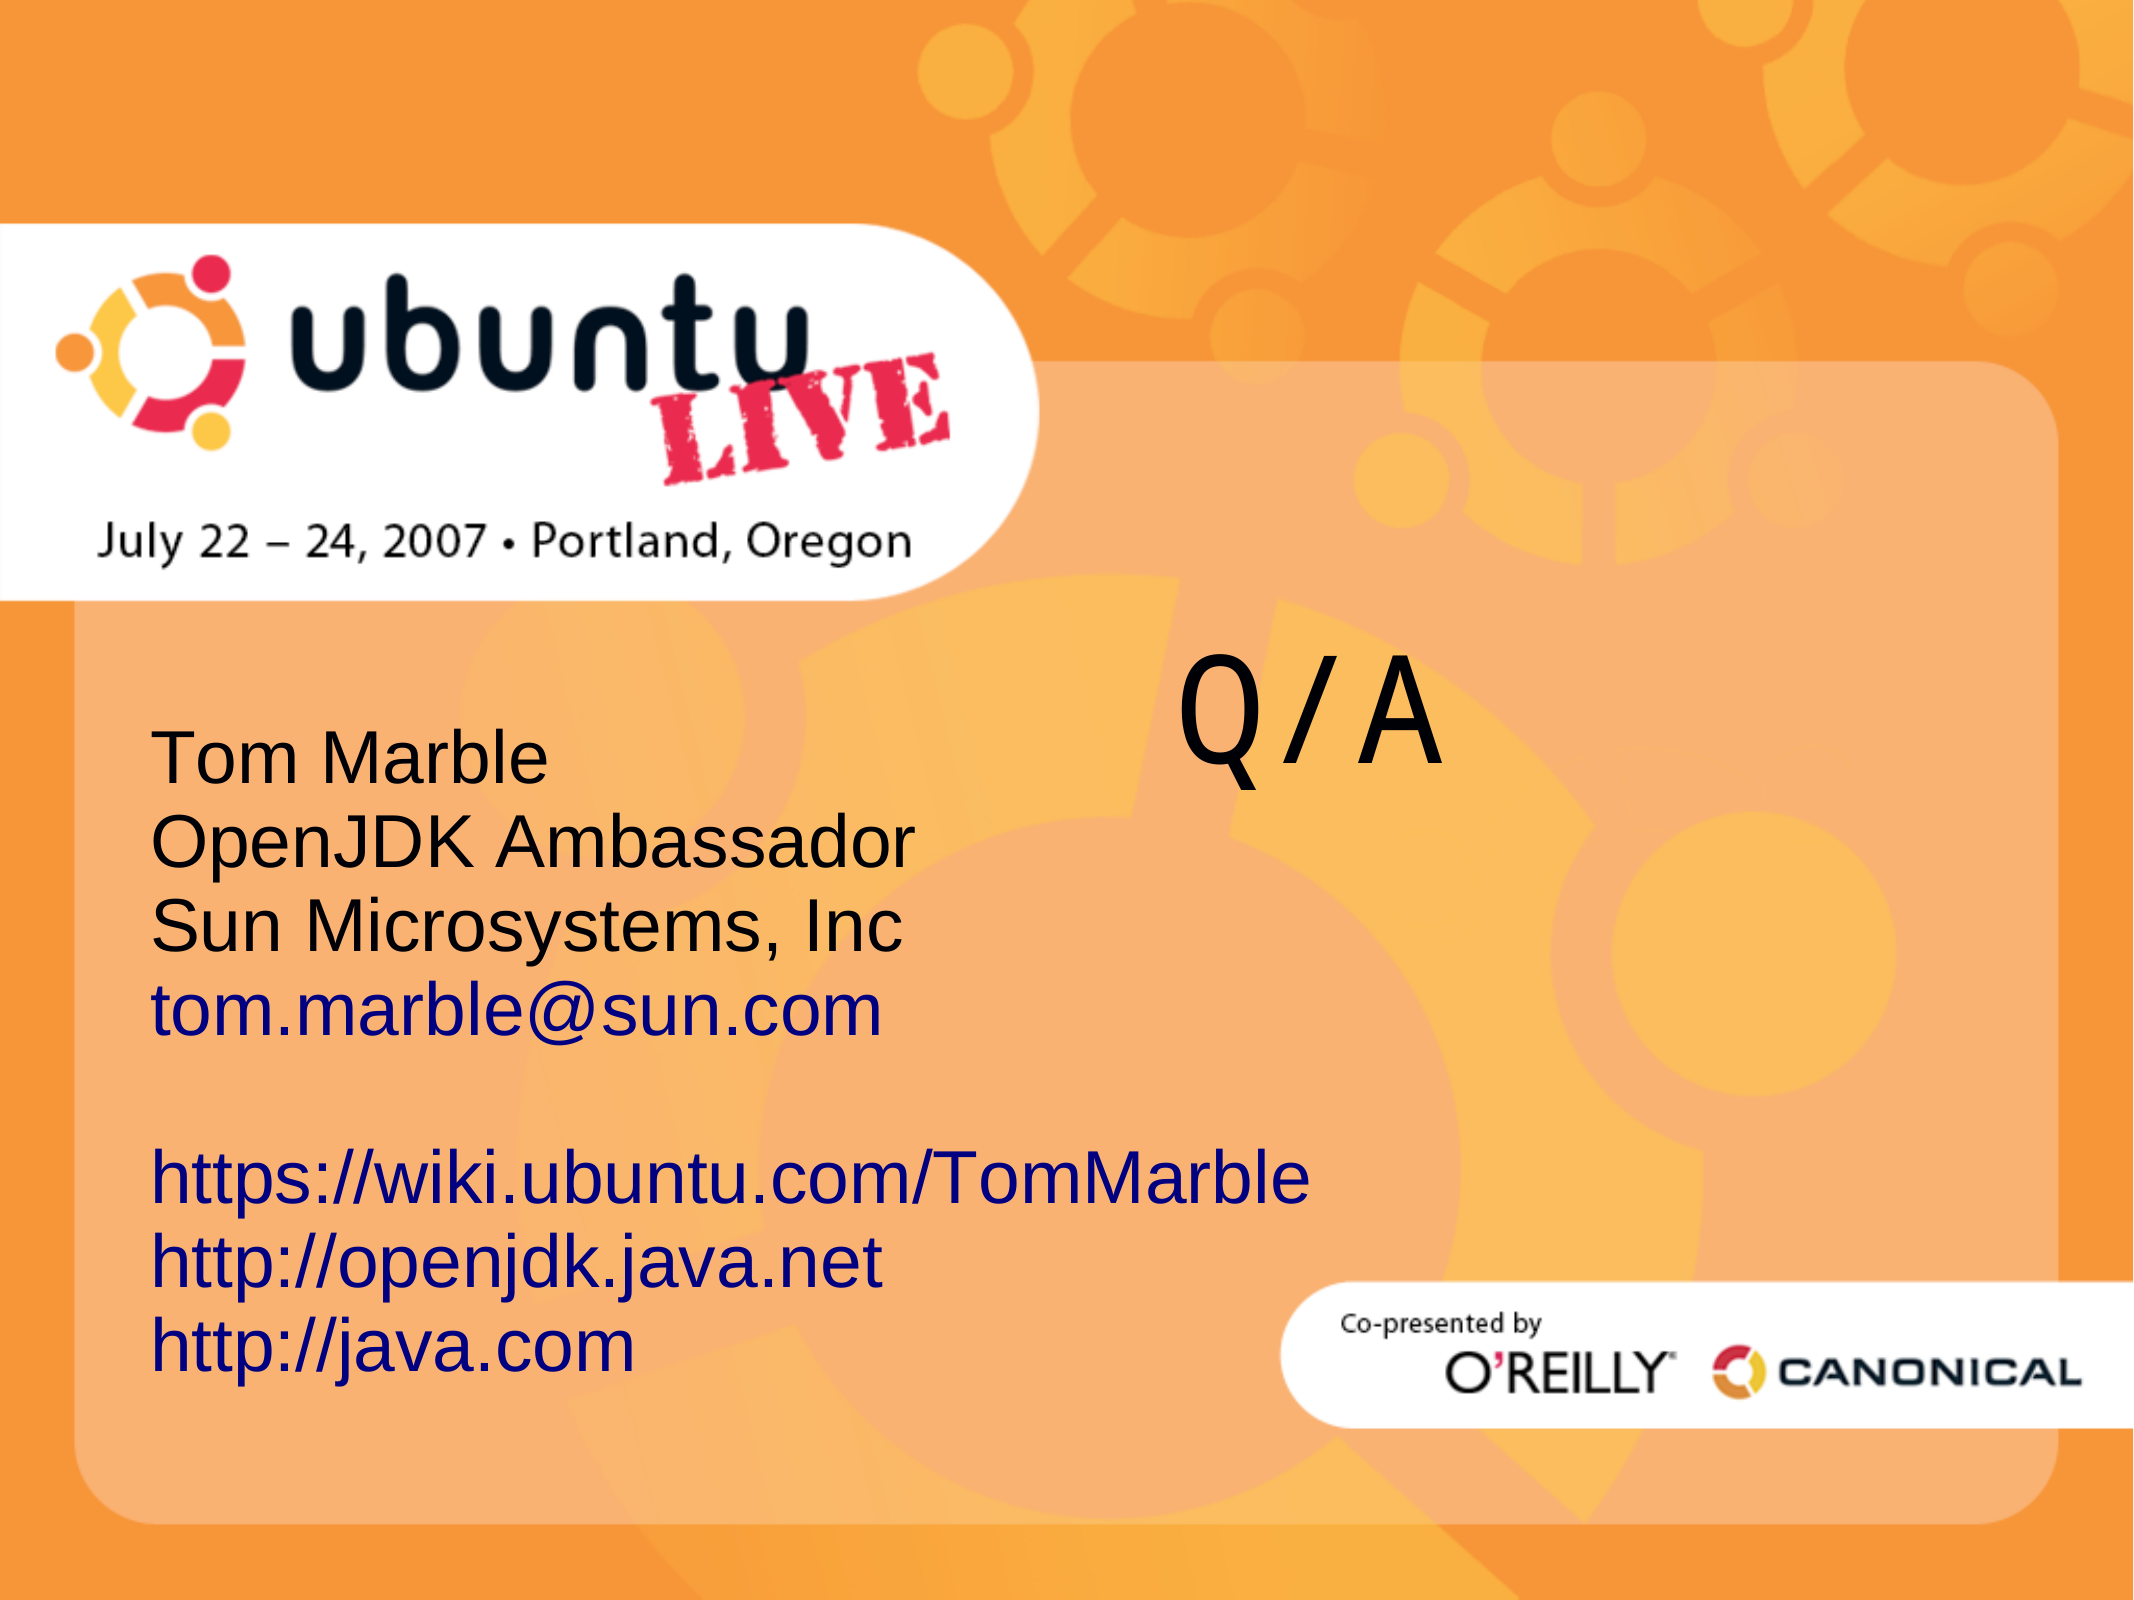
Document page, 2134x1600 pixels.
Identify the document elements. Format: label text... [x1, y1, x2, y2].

list Tom Marble OpenJDK Ambassador Sun Microsystems, Inc tom.marble@sun.com https://wiki.ubuntu.com/TomMarble http://openjdk.java.net http://java.com [150, 715, 1867, 1388]
title Q/A [450, 585, 2134, 826]
picture [0, 0, 2134, 1600]
